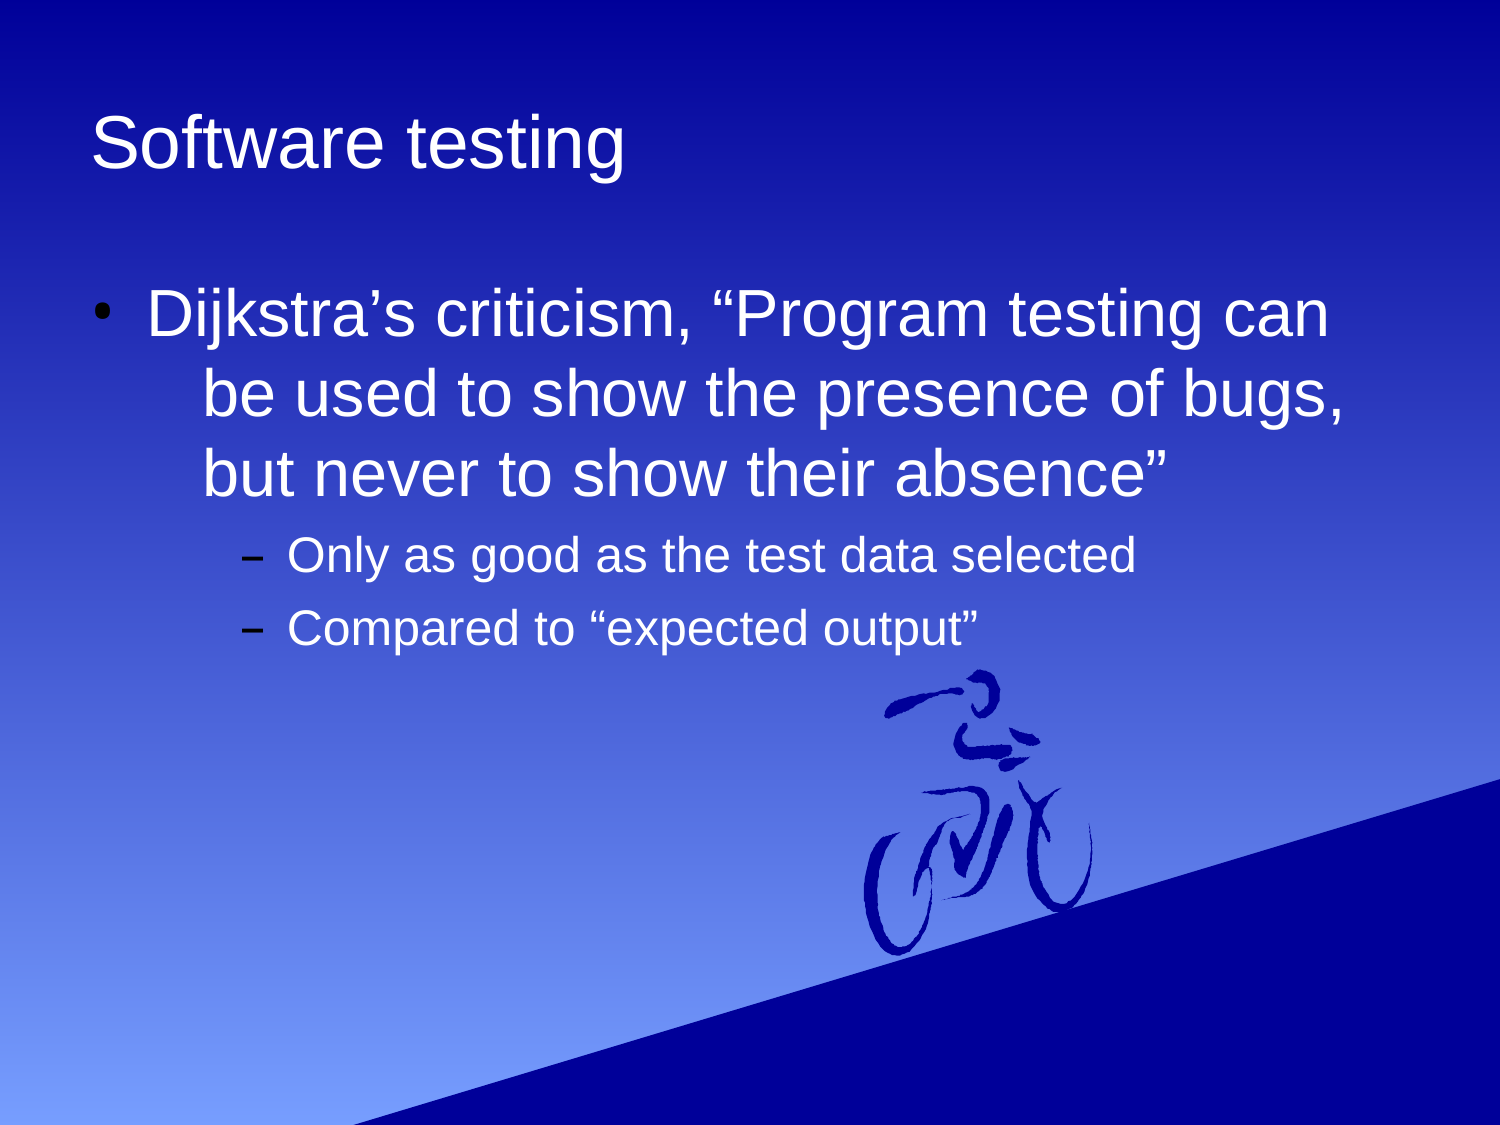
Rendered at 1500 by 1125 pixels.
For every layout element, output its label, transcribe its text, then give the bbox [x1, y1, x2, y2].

title Software testing [75, 45, 1426, 233]
list Dijkstra’s criticism, “Program testing can be used to show the presence of bugs, but never to show their absence” Only as good as the test data selected Compared to “expected output” [75, 262, 1426, 1005]
